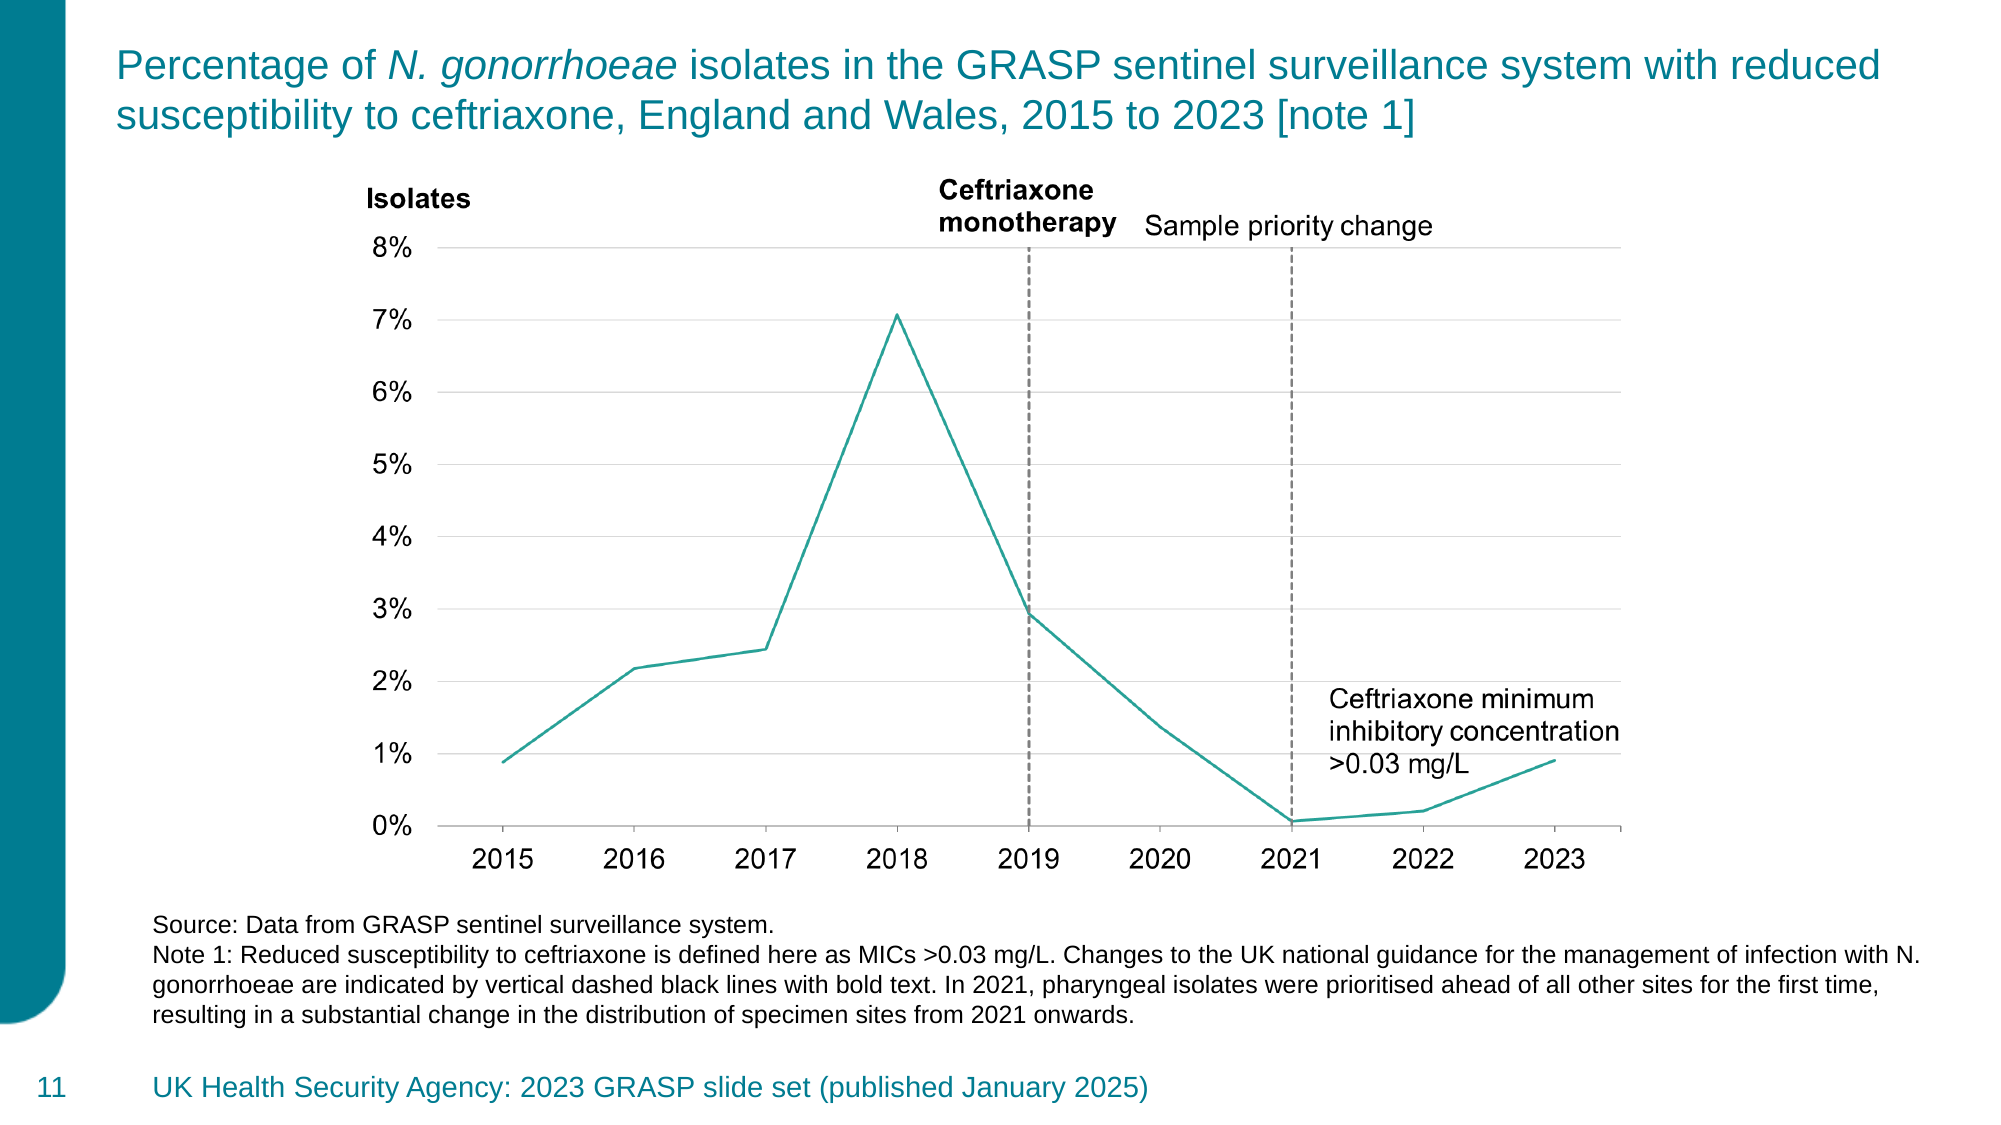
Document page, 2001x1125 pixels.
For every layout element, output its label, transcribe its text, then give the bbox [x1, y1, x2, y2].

picture [357, 159, 1643, 885]
title Percentage of N. gonorrhoeae isolates in the GRASP sentinel surveillance system with reduced susceptibility to ceftriaxone, England and Wales, 2015 to 2023 [note 1] [101, 30, 1926, 142]
text_box [21, 1056, 120, 1117]
text_box UK Health Security Agency: 2023 GRASP slide set (published January 2025) [137, 1056, 1780, 1116]
list Source: Data from GRASP sentinel surveillance system. Note 1: Reduced susceptibility to ceftriaxone is defined here as MICs >0.03 mg/L. Changes to the UK national guidance for the management of infection with N. gonorrhoeae are indicated by vertical dashed black lines with bold text. In 2021, pharyngeal isolates were prioritised ahead of all other sites for the first time, resulting in a substantial change in the distribution of specimen sites from 2021 onwards. [137, 901, 1963, 1040]
